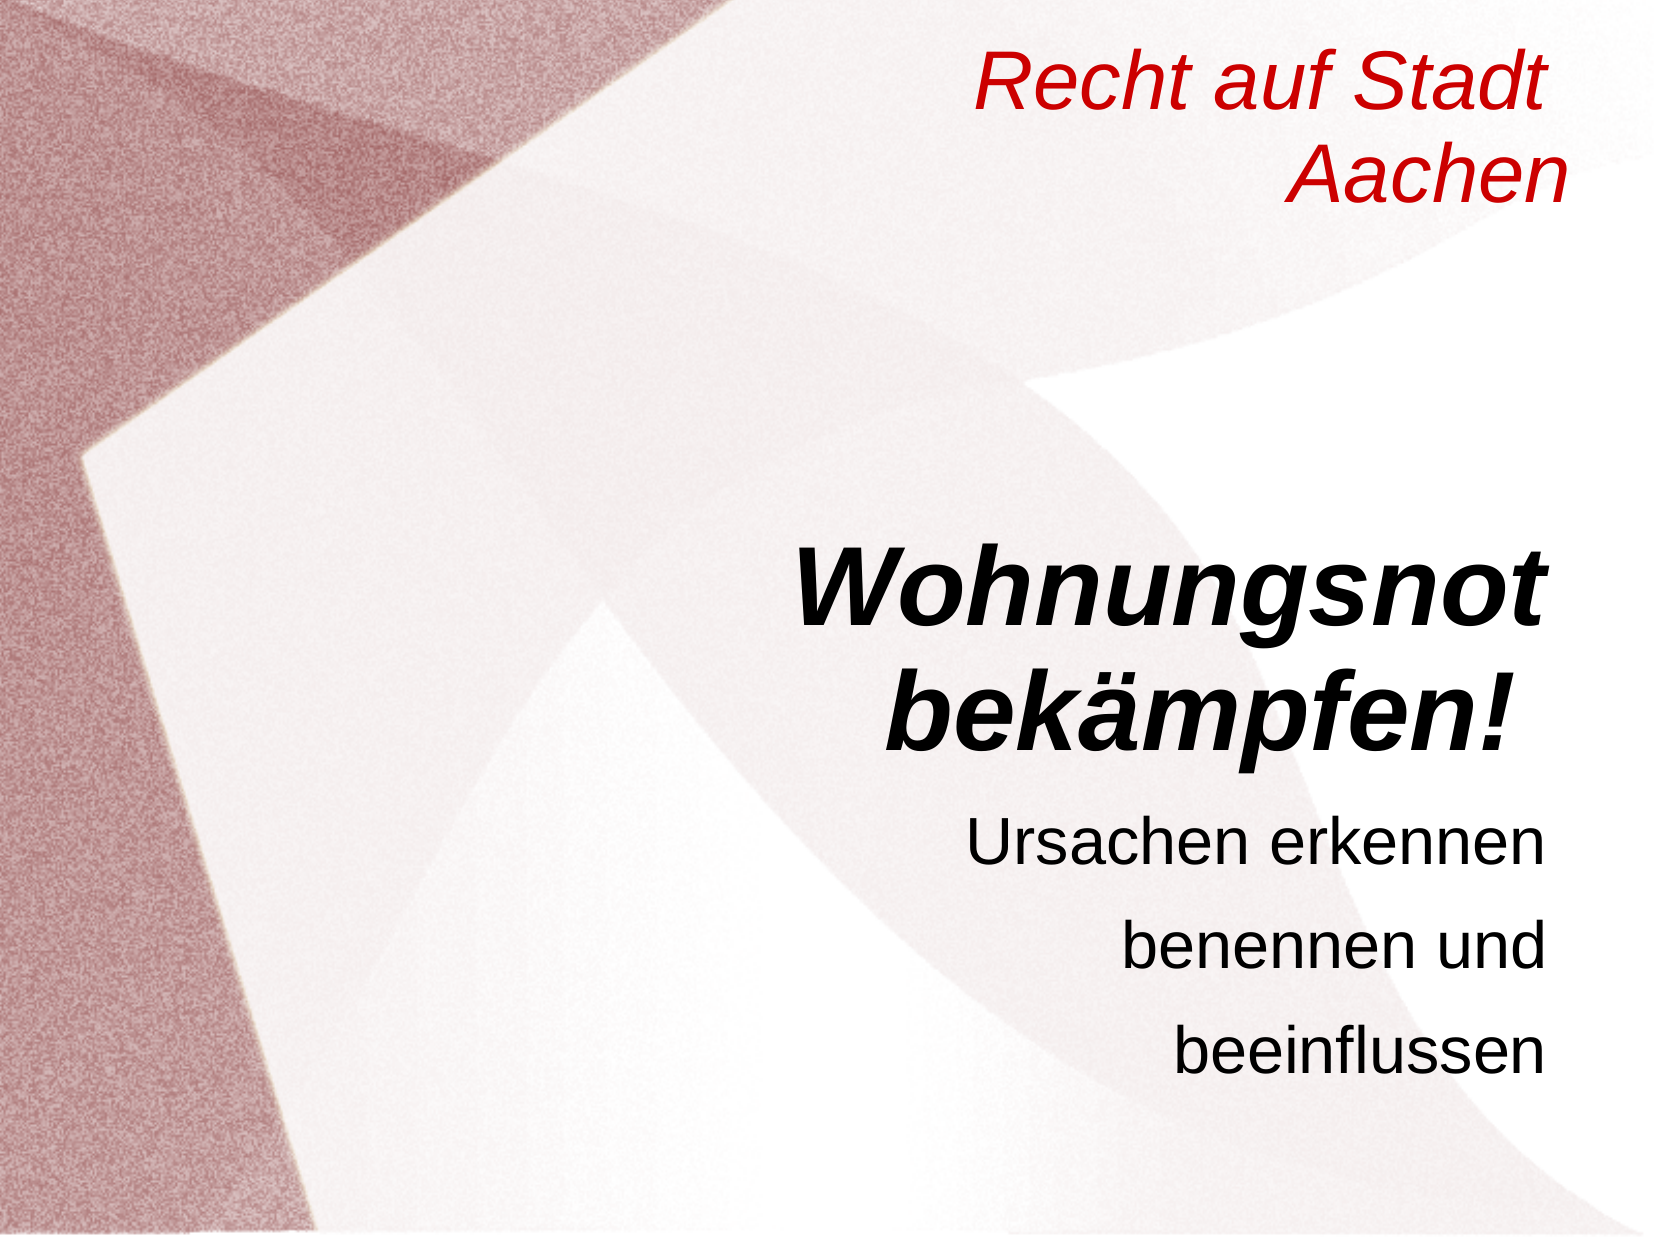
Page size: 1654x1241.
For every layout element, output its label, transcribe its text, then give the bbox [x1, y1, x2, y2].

title Recht auf Stadt Aachen [566, 0, 1571, 308]
list Wohnungsnot bekämpfen! Ursachen erkennen benennen und beeinflussen [283, 523, 1548, 1123]
picture [0, 0, 1654, 1241]
